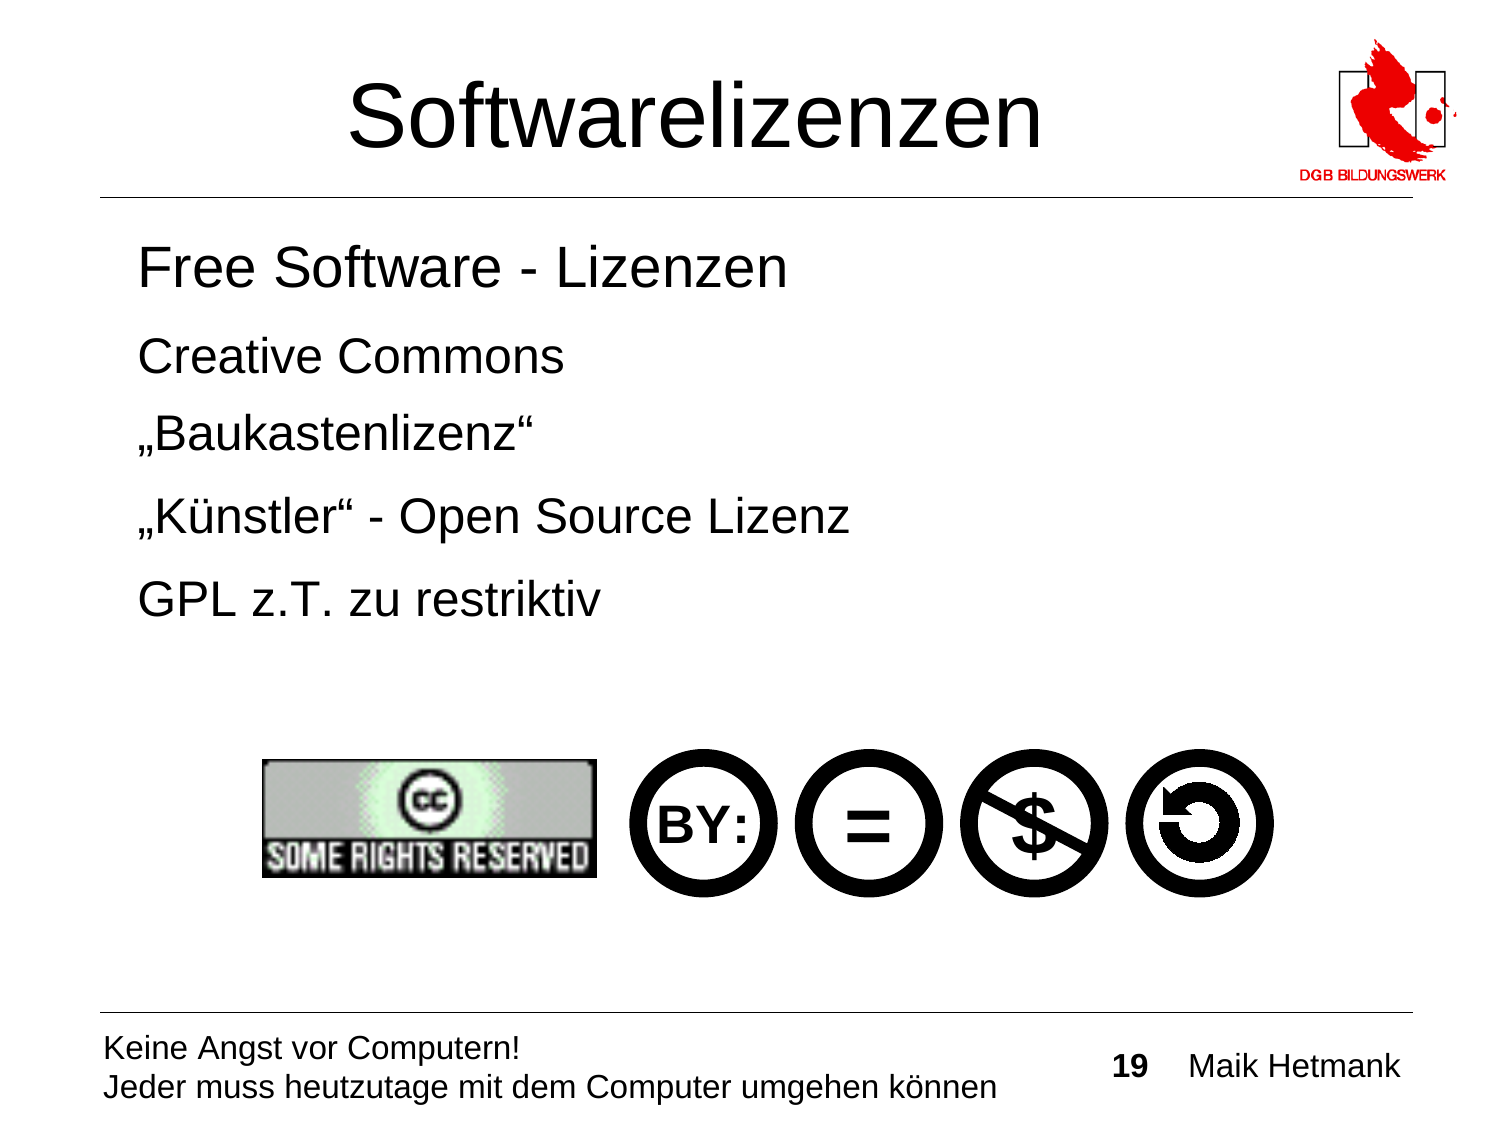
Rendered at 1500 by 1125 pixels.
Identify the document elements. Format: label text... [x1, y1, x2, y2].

text_box $ [968, 757, 1100, 889]
text_box „Baukastenlizenz“ [137, 401, 1407, 462]
title Softwarelizenzen [87, 49, 1305, 175]
text_box „Künstler“ - Open Source Lizenz [137, 484, 1407, 545]
text_box BY: [638, 757, 769, 889]
text_box = [803, 757, 935, 889]
text_box [1134, 757, 1266, 889]
text_box Free Software - Lizenzen [137, 230, 944, 316]
picture [262, 759, 597, 878]
text_box GPL z.T. zu restriktiv [137, 566, 1407, 627]
text_box Creative Commons [137, 324, 1407, 385]
picture [1299, 37, 1457, 181]
